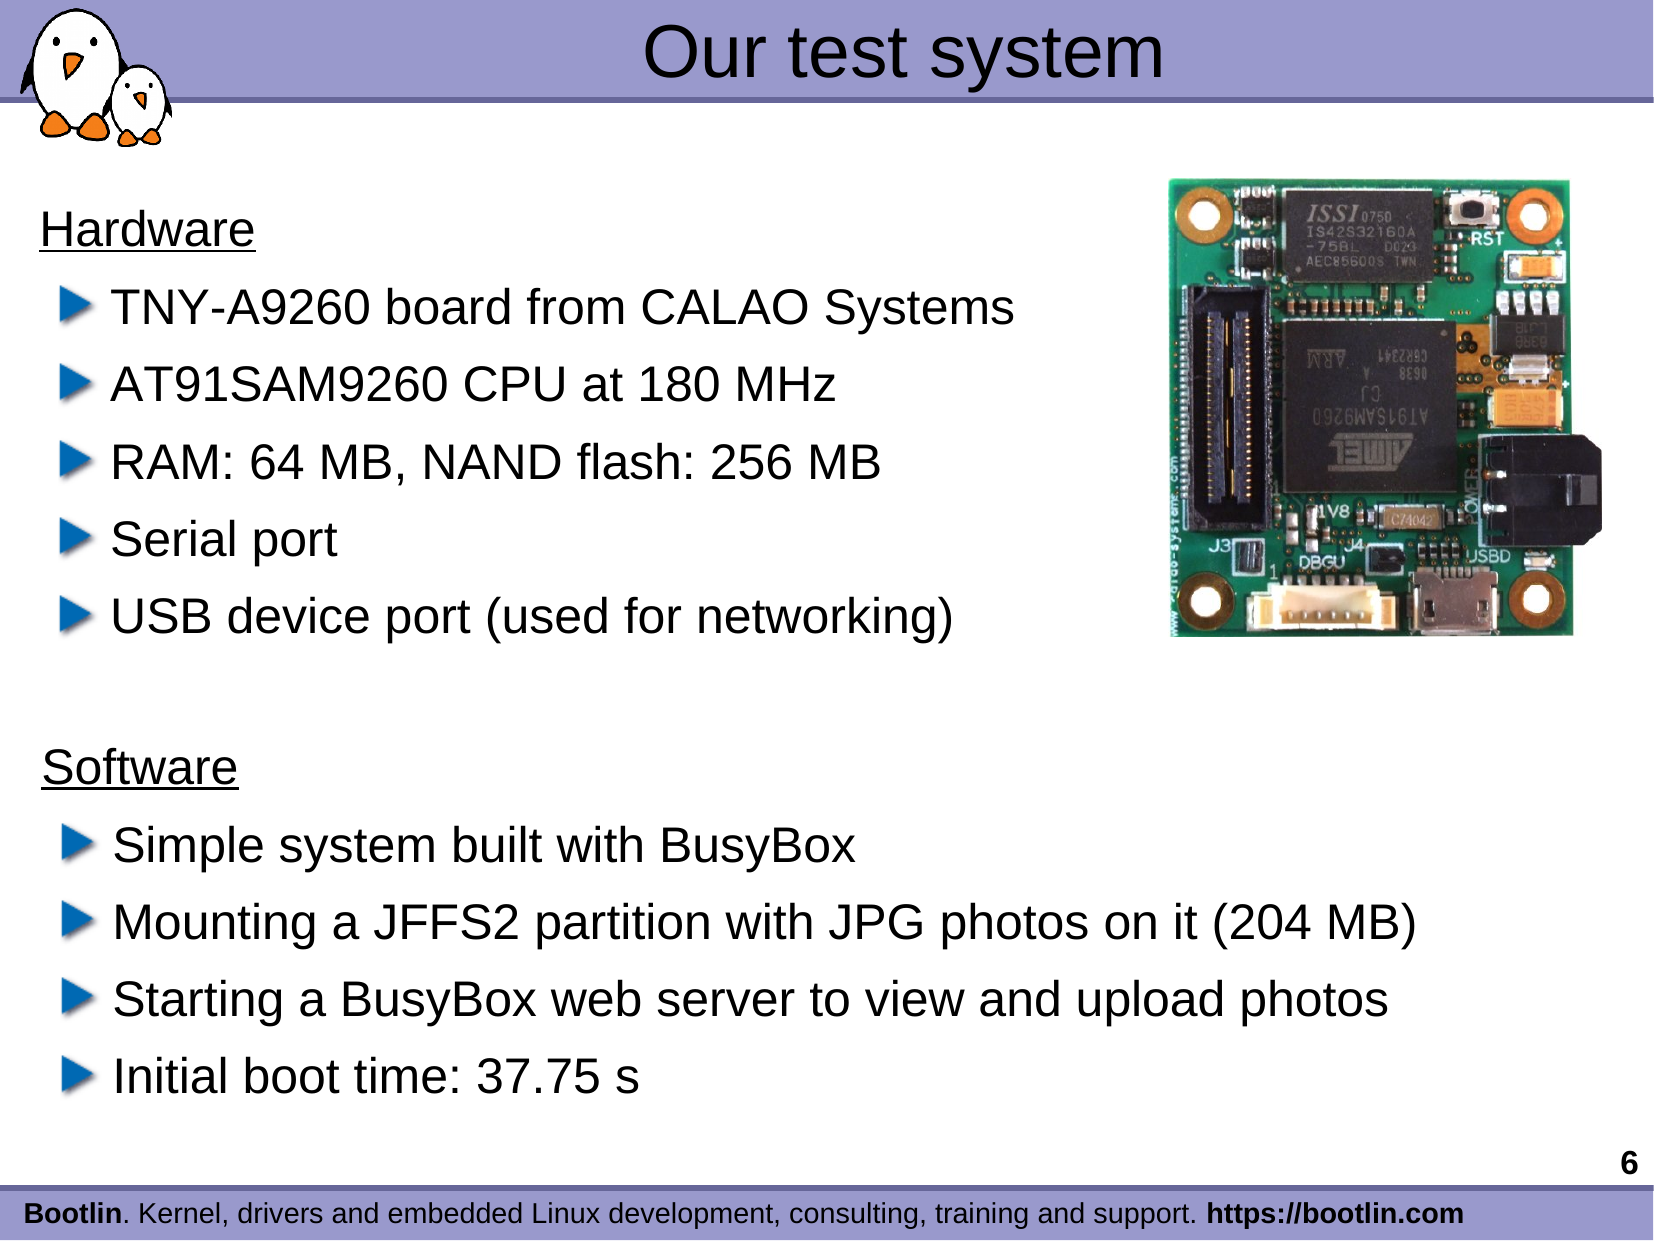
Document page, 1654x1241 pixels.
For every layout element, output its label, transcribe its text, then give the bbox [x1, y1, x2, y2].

title Our test system [178, 5, 1631, 97]
picture [20, 8, 172, 147]
text_box Software Simple system built with BusyBox Mounting a JFFS2 partition with JPG photos on it (204 MB) Starting a BusyBox web server to view and upload photos Initial boot time: 37.75 s [41, 739, 1484, 1133]
picture [1168, 178, 1602, 637]
list Hardware TNY-A9260 board from CALAO Systems AT91SAM9260 CPU at 180 MHz RAM: 64 MB, NAND flash: 256 MB Serial port USB device port (used for networking) [39, 201, 1563, 1118]
